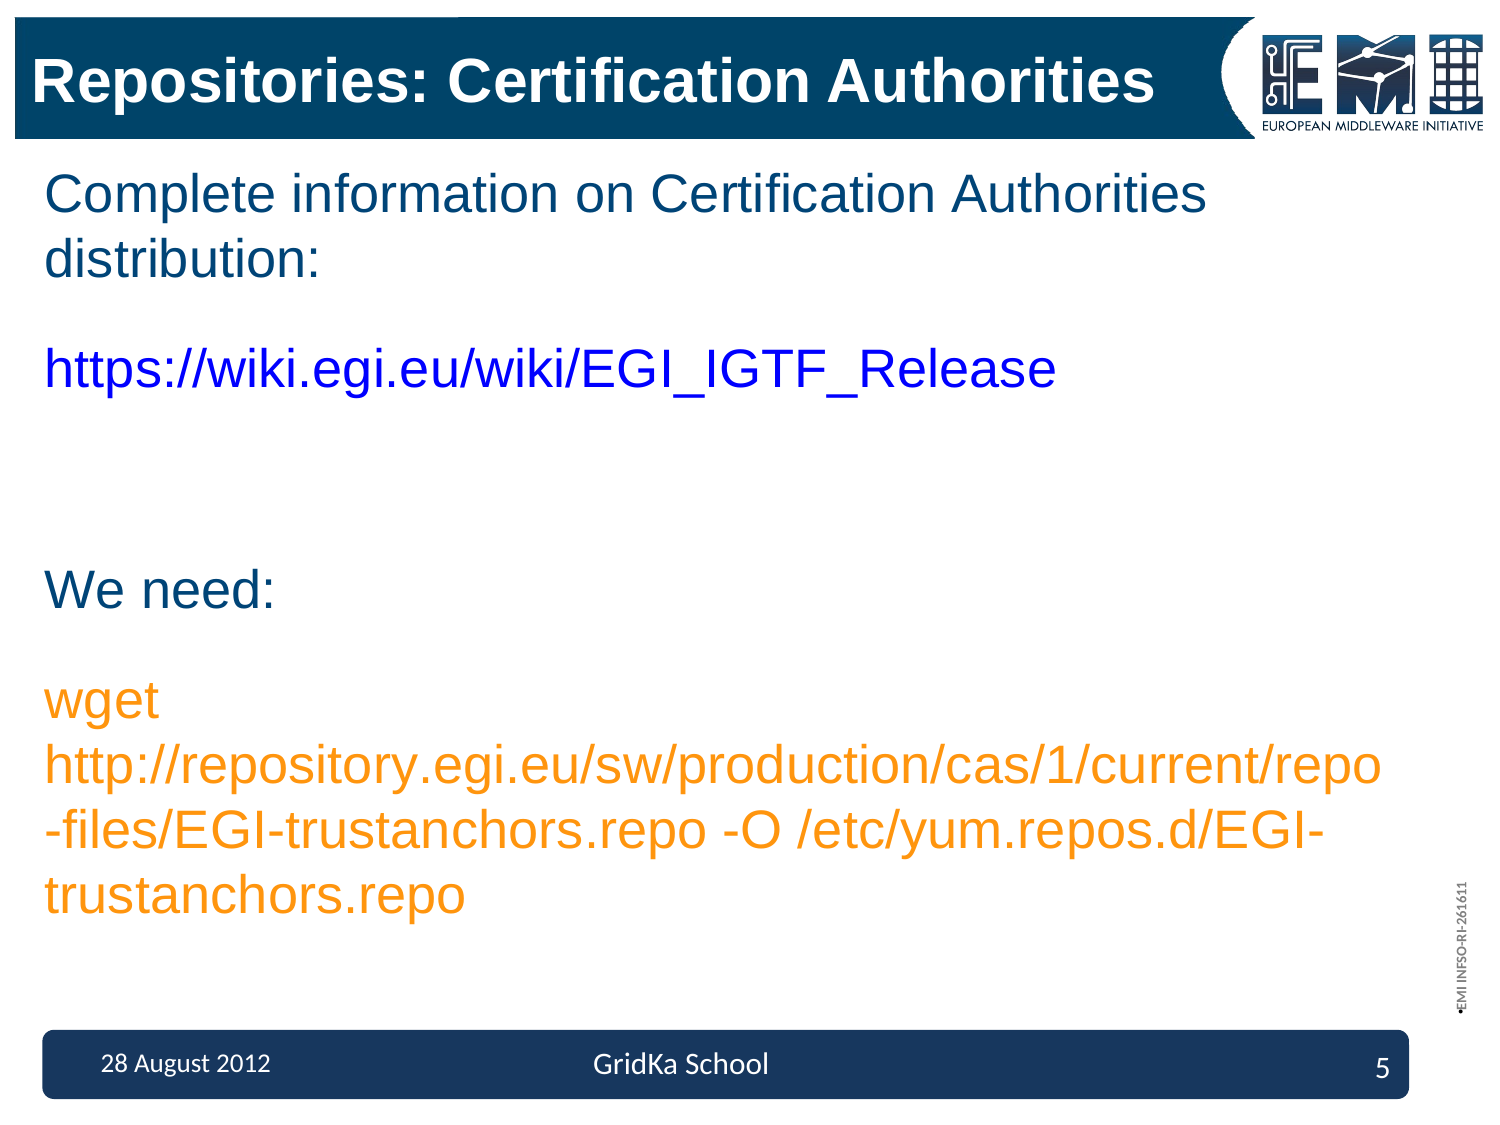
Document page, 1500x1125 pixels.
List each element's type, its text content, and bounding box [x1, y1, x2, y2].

text_box Complete information on Certification Authorities distribution: https://wiki.egi.eu/wiki/EGI_IGTF_Release We need: wget http://repository.egi.eu/sw/production/cas/1/current/repo-files/EGI-trustanchors.repo -O /etc/yum.repos.d/EGI-trustanchors.repo [30, 150, 1416, 997]
picture [1262, 34, 1483, 131]
picture [28, 17, 1255, 139]
text_box Repositories: Certification Authorities [17, 31, 1217, 123]
picture [14, 17, 25, 139]
